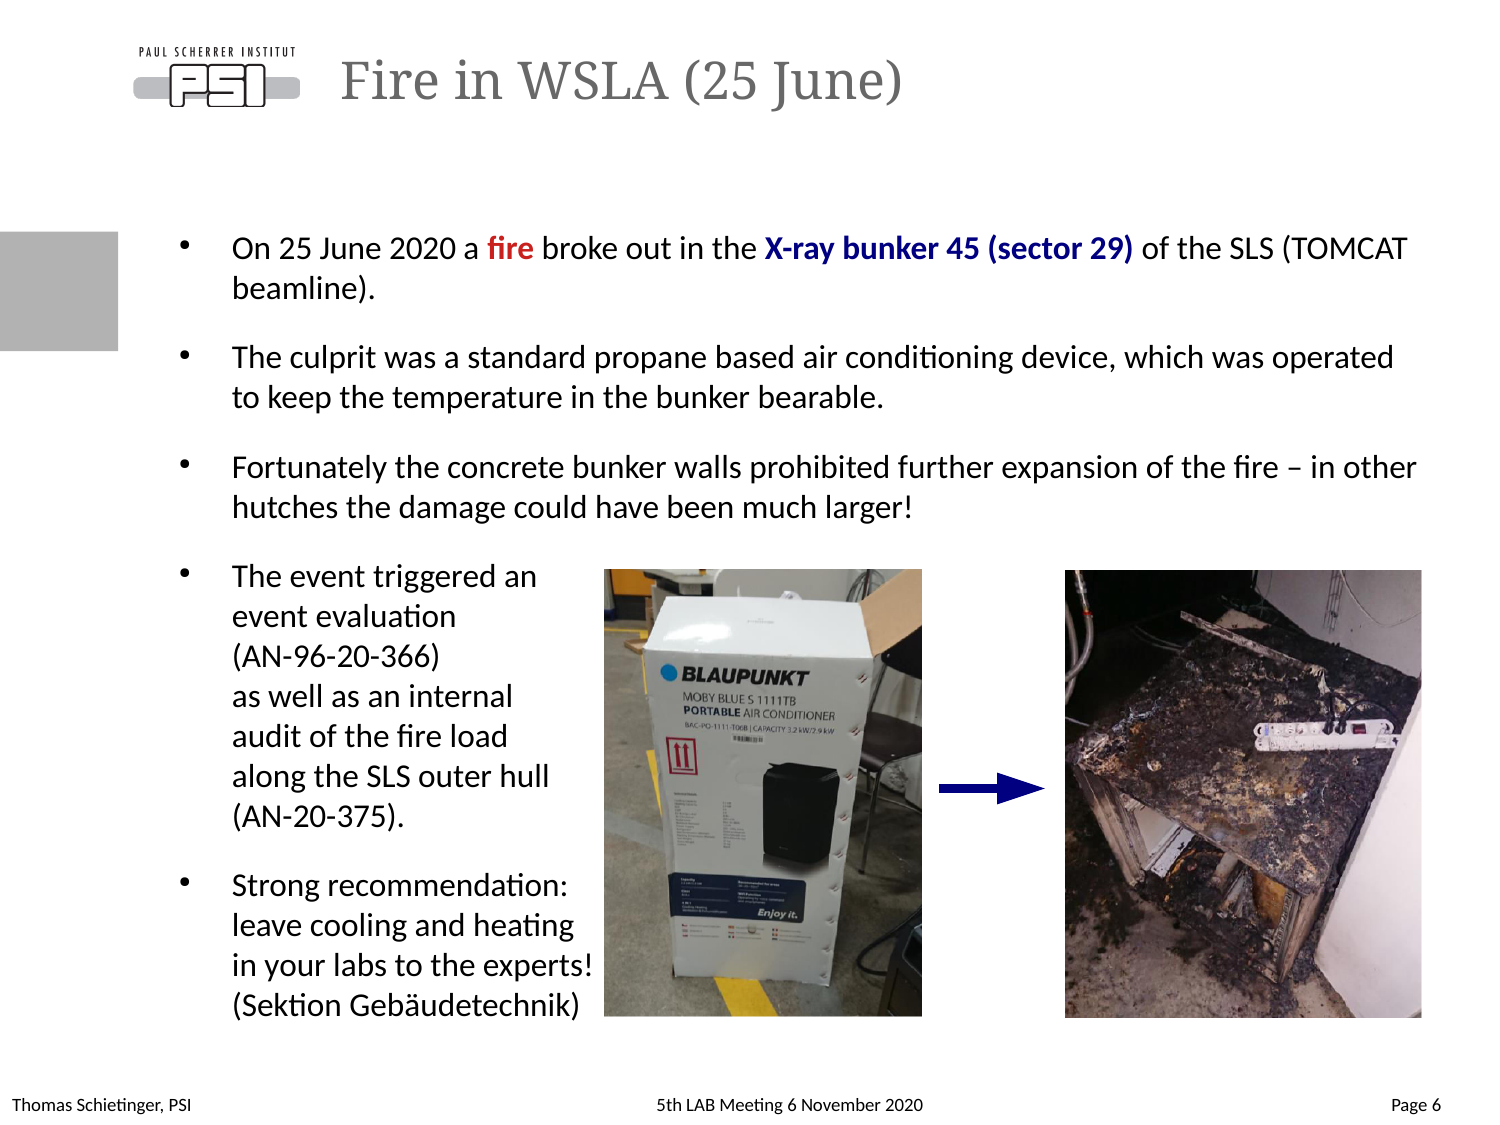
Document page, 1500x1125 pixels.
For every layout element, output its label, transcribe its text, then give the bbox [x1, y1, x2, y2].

title Fire in WSLA (25 June) [340, 47, 1442, 132]
picture [1063, 570, 1422, 1018]
list On 25 June 2020 a fire broke out in the X-ray bunker 45 (sector 29) of the SLS (TOMCAT beamline). The culprit was a standard propane based air conditioning device, which was operated to keep the temperature in the bunker bearable. Fortunately the concrete bunker walls prohibited further expansion of the fire – in other hutches the damage could have been much larger! The event triggered an event evaluation (AN-96-20-366) as well as an internal audit of the fire load along the SLS outer hull (AN-20-375). Strong recommendation: leave cooling and heating in your labs to the experts! (Sektion Gebäudetechnik) [161, 226, 1424, 847]
picture [603, 569, 922, 1017]
